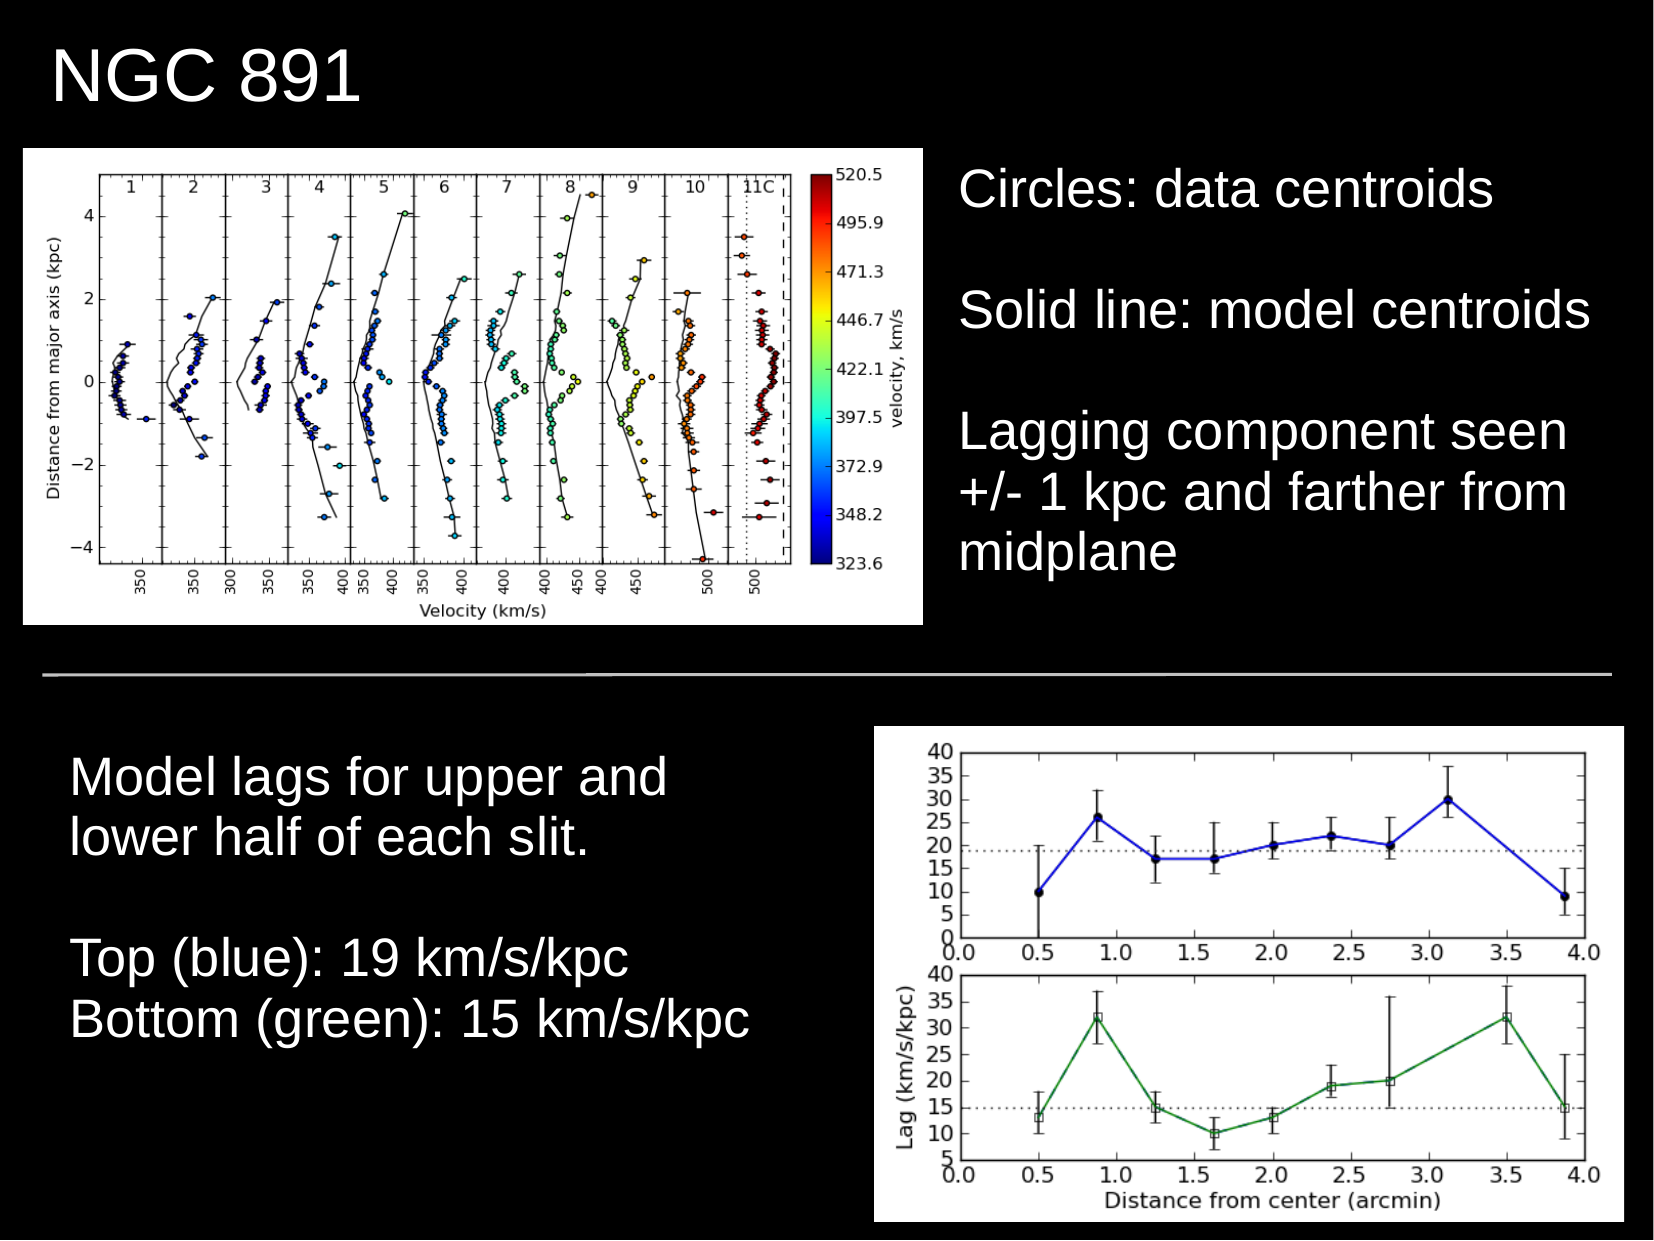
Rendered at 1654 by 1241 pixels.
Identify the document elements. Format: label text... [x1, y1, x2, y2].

text_box NGC 891 [36, 26, 379, 126]
text_box Circles: data centroids Solid line: model centroids Lagging component seen +/- 1 kpc and farther from midplane [943, 151, 1627, 590]
text_box Model lags for upper and lower half of each slit. Top (blue): 19 km/s/kpc Bottom (green): 15 km/s/kpc [54, 738, 780, 1101]
picture [874, 726, 1625, 1222]
picture [22, 148, 923, 625]
